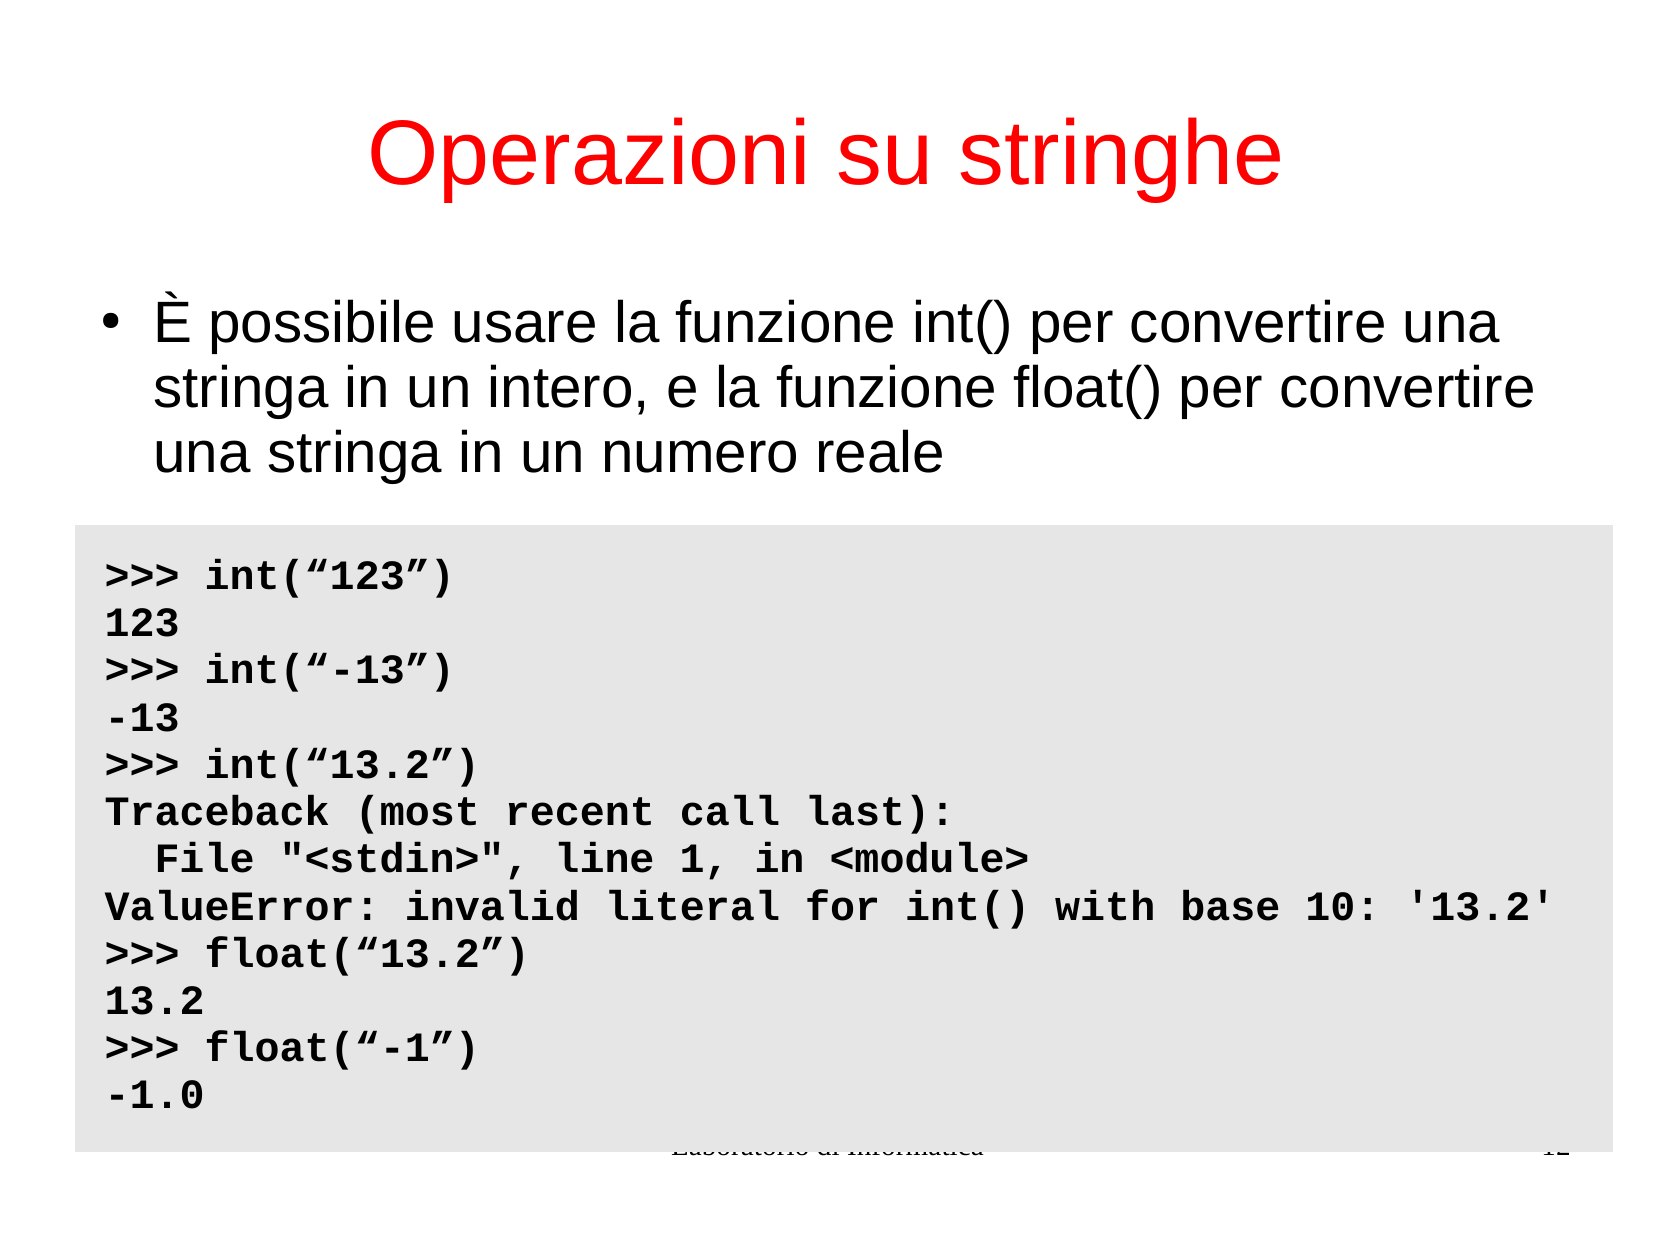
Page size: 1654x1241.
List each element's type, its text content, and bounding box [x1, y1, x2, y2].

text_box >>> int(“123”) 123 >>> int(“-13”) -13 >>> int(“13.2”) Traceback (most recent call last): File "<stdin>", line 1, in <module> ValueError: invalid literal for int() with base 10: '13.2' >>> float(“13.2”) 13.2 >>> float(“-1”) -1.0 [75, 525, 1613, 1152]
title Operazioni su stringhe [82, 49, 1571, 257]
list È possibile usare la funzione int() per convertire una stringa in un intero, e la funzione float() per convertire una stringa in un numero reale [82, 290, 1571, 525]
